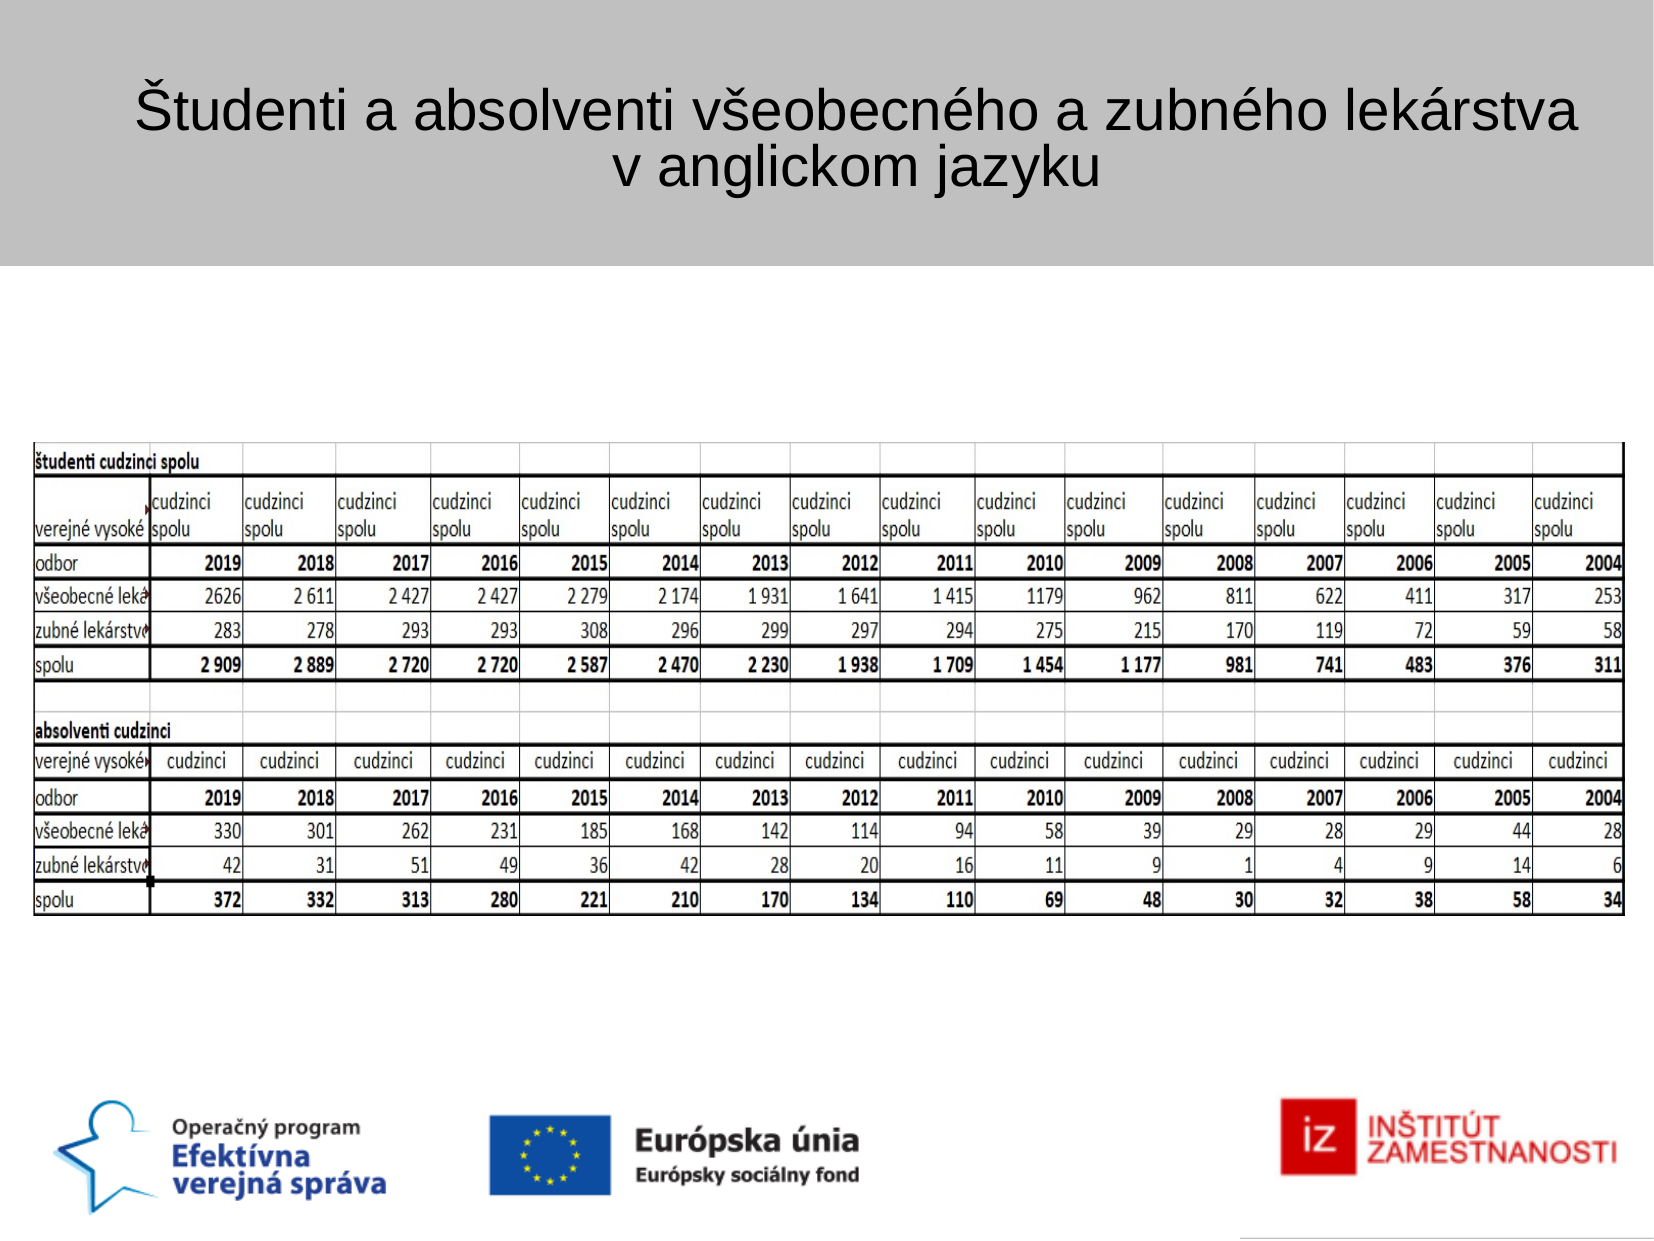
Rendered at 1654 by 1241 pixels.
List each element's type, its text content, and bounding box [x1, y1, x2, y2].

picture [29, 1062, 886, 1241]
picture [1240, 1033, 1654, 1241]
picture [33, 442, 1625, 916]
title Študenti a absolventi všeobecného a zubného lekárstva v anglickom jazyku [90, 29, 1625, 254]
